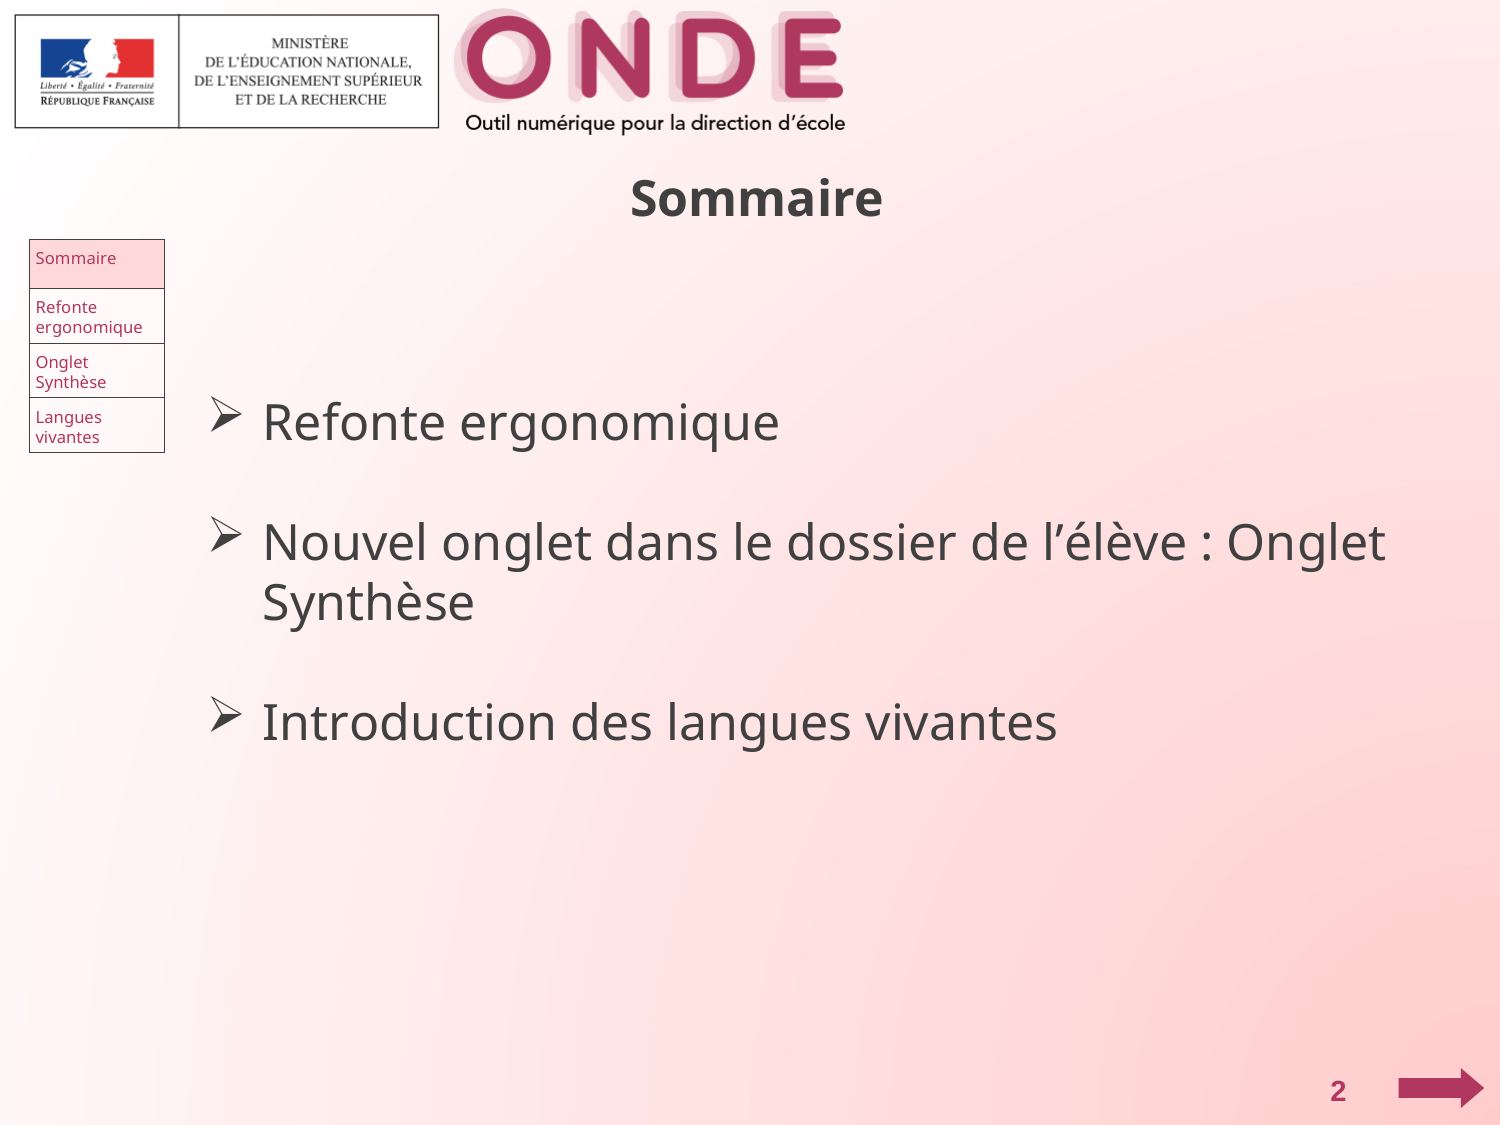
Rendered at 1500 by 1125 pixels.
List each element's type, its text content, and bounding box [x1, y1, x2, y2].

text_box Refonte ergonomique Nouvel onglet dans le dossier de l’élève : Onglet Synthèse Introduction des langues vivantes [191, 262, 1451, 970]
table_cell Refonte ergonomique [30, 289, 164, 343]
table_cell Langues vivantes [30, 398, 164, 452]
table_header Sommaire [30, 240, 164, 288]
text_box <numéro> [1257, 1064, 1420, 1117]
table_cell Onglet Synthèse [30, 344, 164, 397]
text_box [1399, 1070, 1483, 1106]
text_box Sommaire [82, 154, 1433, 238]
picture [0, 0, 1500, 1125]
